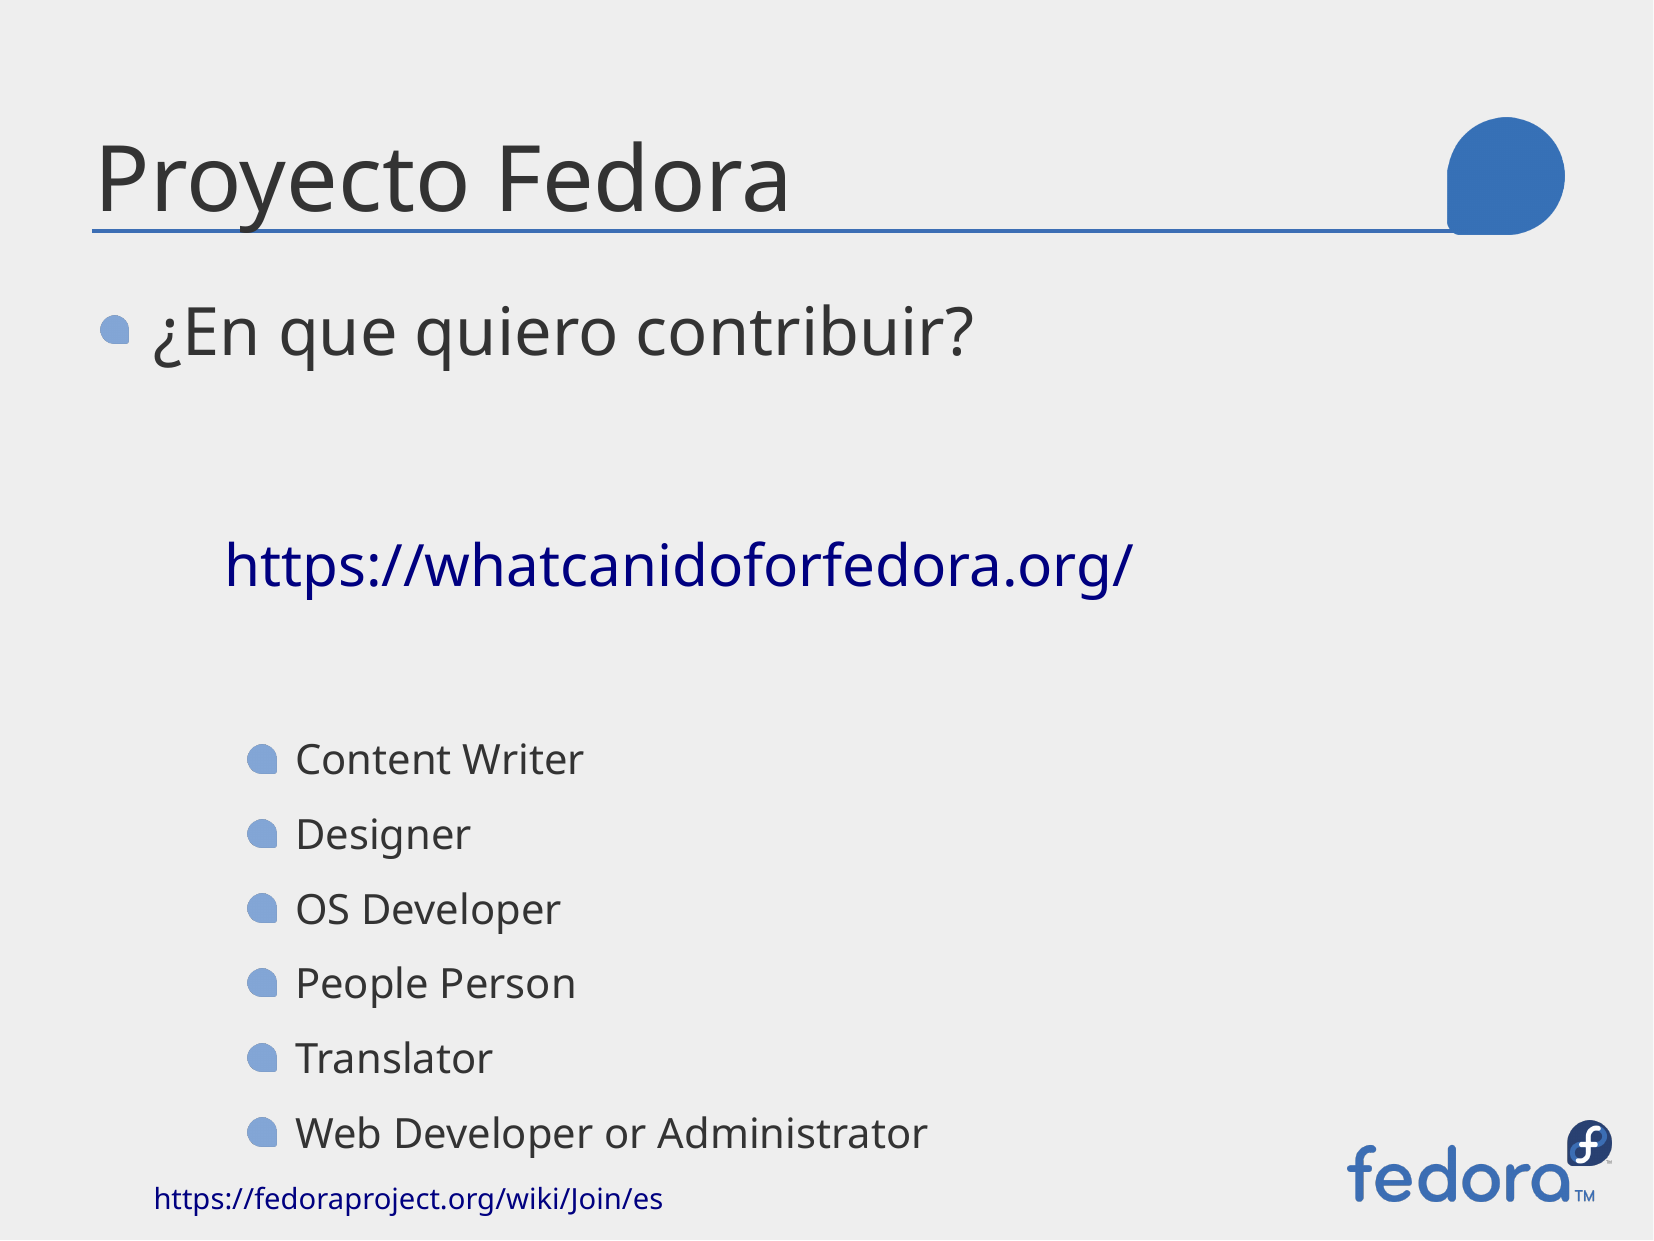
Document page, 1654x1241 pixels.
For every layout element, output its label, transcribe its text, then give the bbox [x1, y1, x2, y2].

title Proyecto Fedora [94, 100, 1426, 251]
picture [1447, 117, 1565, 235]
list ¿En que quiero contribuir? https://whatcanidoforfedora.org/ Content Writer Designer OS Developer People Person Translator Web Developer or Administrator https://fedoraproject.org/wiki/Join/es [82, 284, 1571, 1217]
picture [1571, 1120, 1612, 1202]
